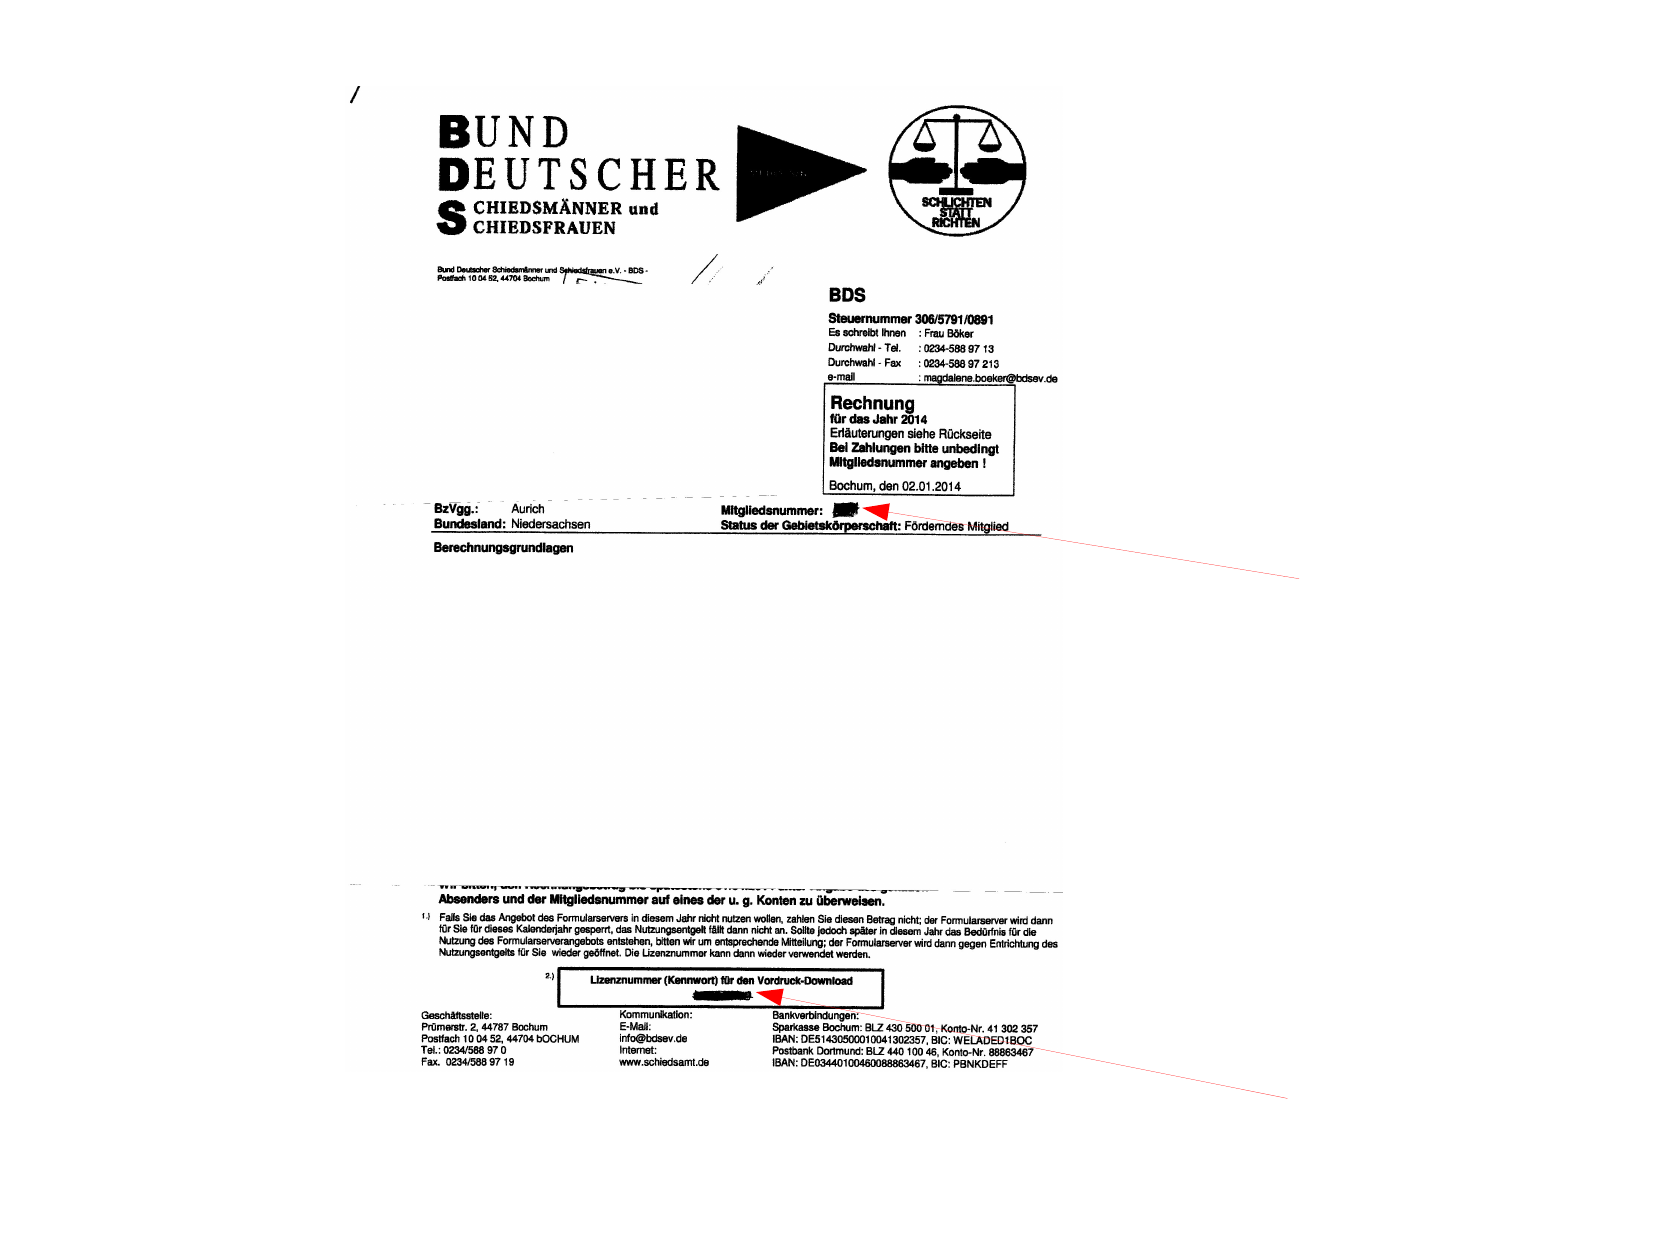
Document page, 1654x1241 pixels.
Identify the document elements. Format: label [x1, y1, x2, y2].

picture [345, 86, 1063, 1072]
